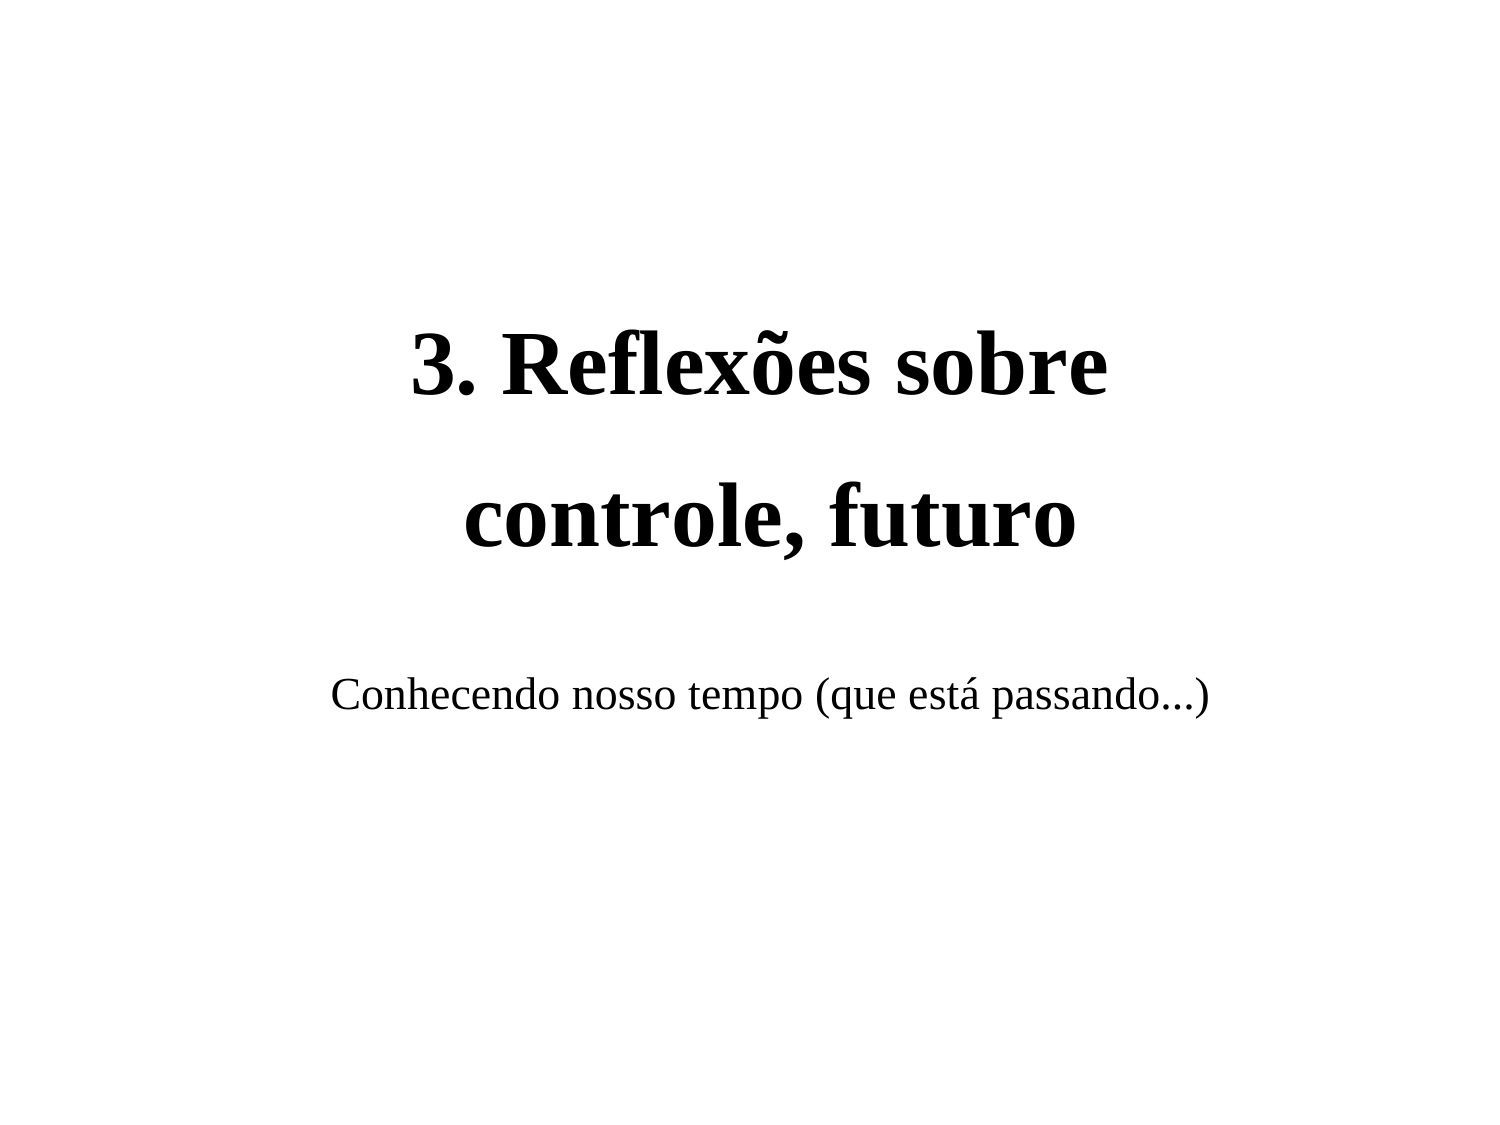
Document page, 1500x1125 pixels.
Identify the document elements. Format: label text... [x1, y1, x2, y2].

title 3. Reflexões sobre controle, futuro Conhecendo nosso tempo (que está passando...) [107, 254, 1436, 728]
